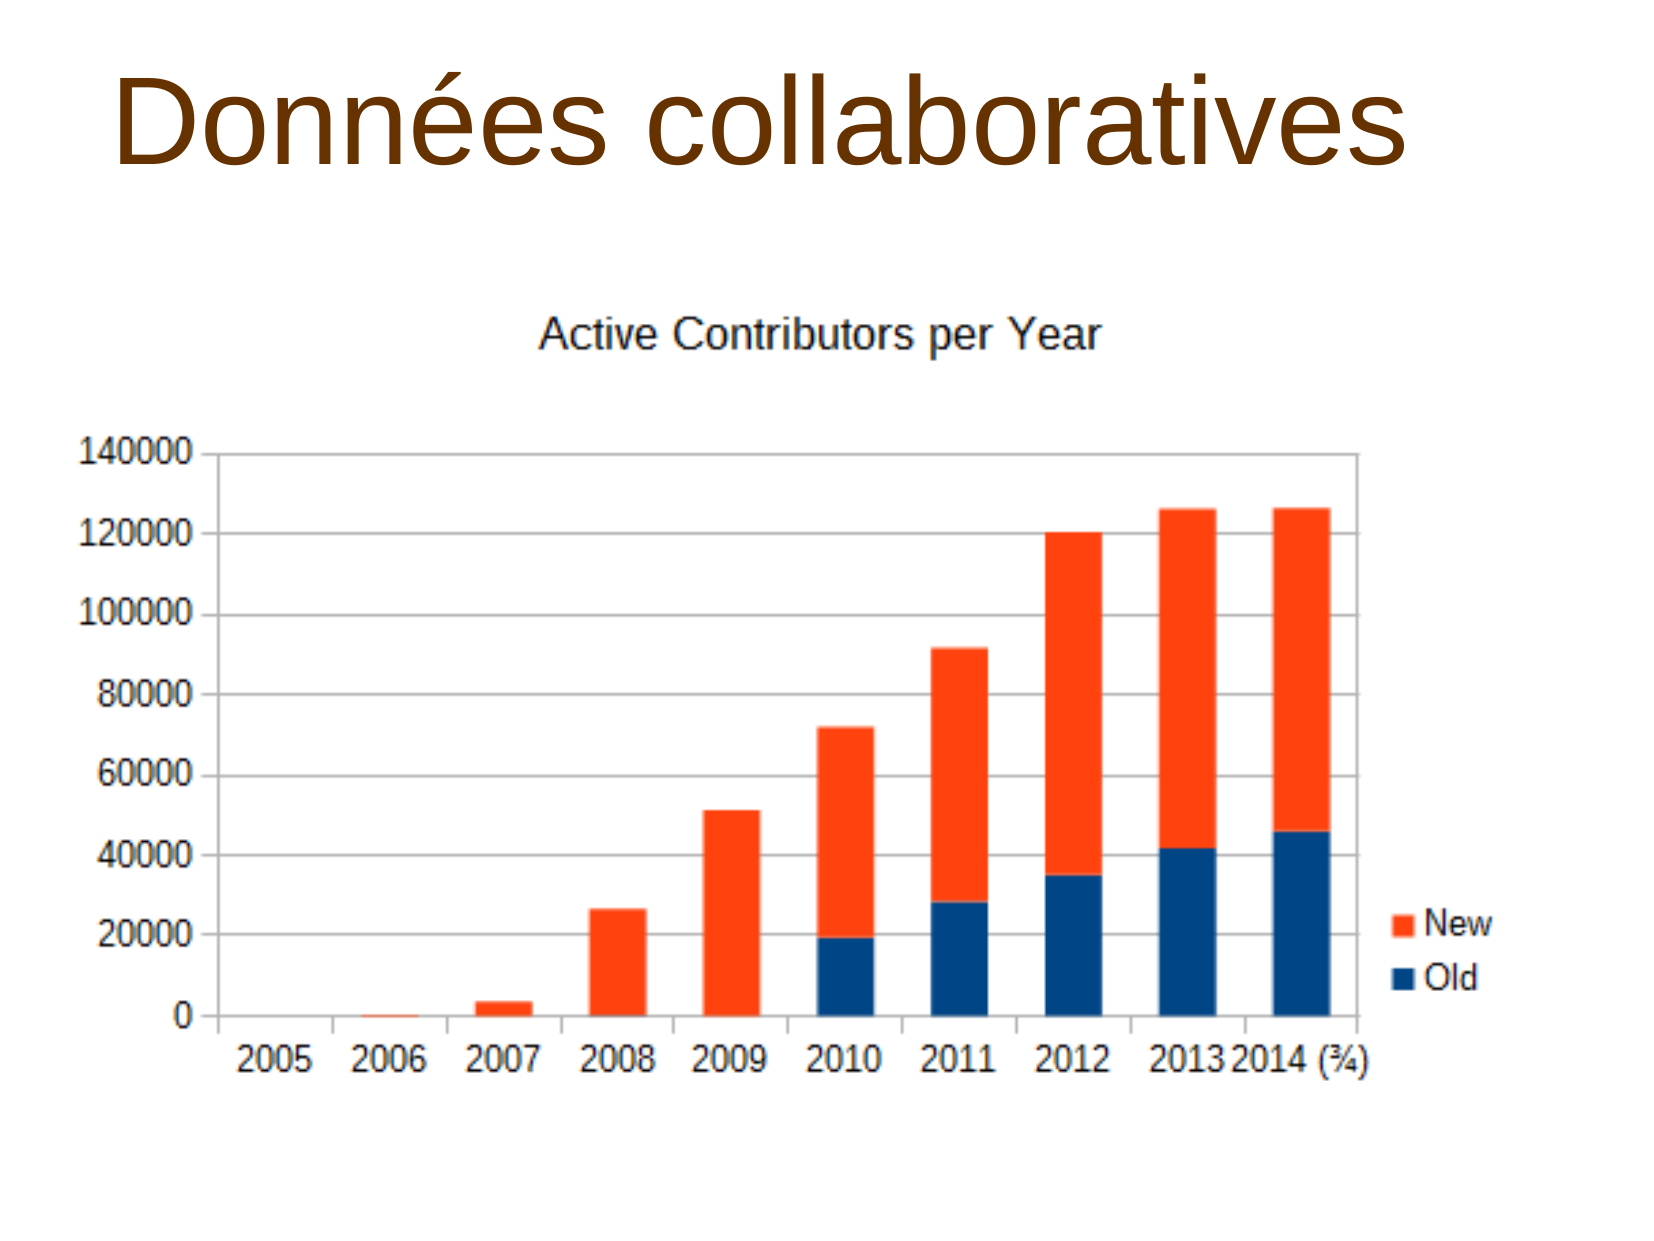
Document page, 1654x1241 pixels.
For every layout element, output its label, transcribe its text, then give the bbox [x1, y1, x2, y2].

picture [0, 263, 1648, 1190]
title Données collaboratives [110, 40, 1546, 201]
